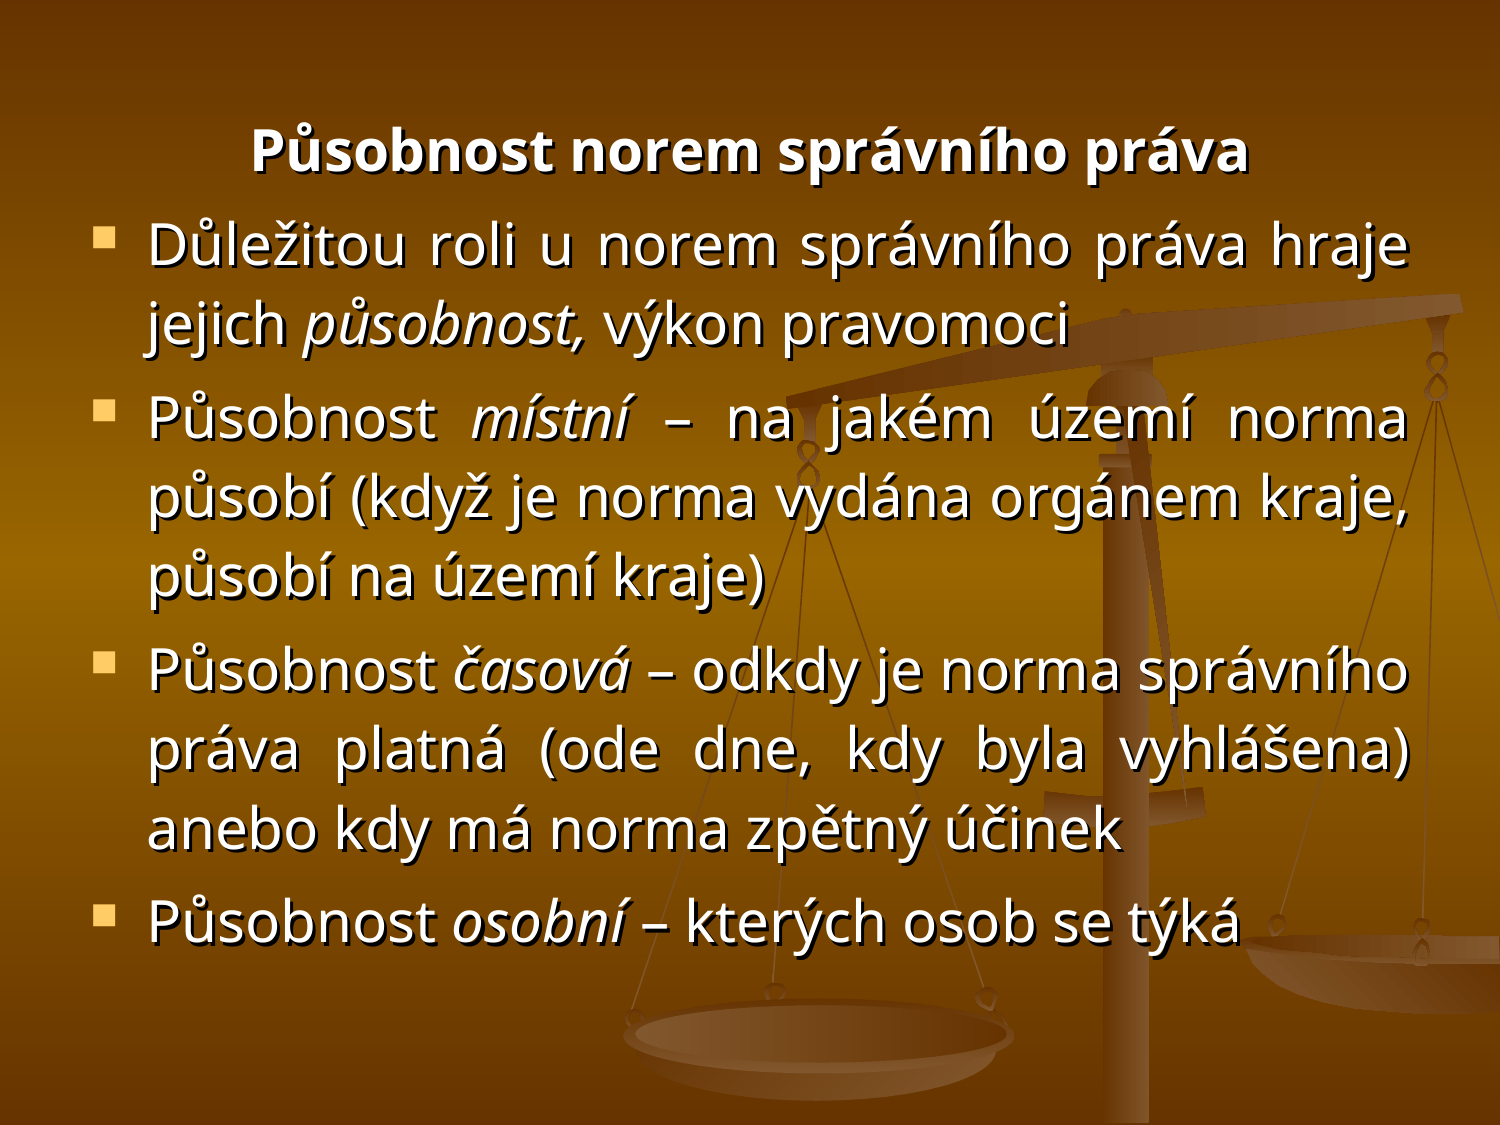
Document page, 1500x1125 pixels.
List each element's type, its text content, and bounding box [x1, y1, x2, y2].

list Působnost norem správního práva Důležitou roli u norem správního práva hraje jejich působnost, výkon pravomoci Působnost místní – na jakém území norma působí (když je norma vydána orgánem kraje, působí na území kraje) Působnost časová – odkdy je norma správního práva platná (ode dne, kdy byla vyhlášena) anebo kdy má norma zpětný účinek Působnost osobní – kterých osob se týká [75, 101, 1426, 1005]
